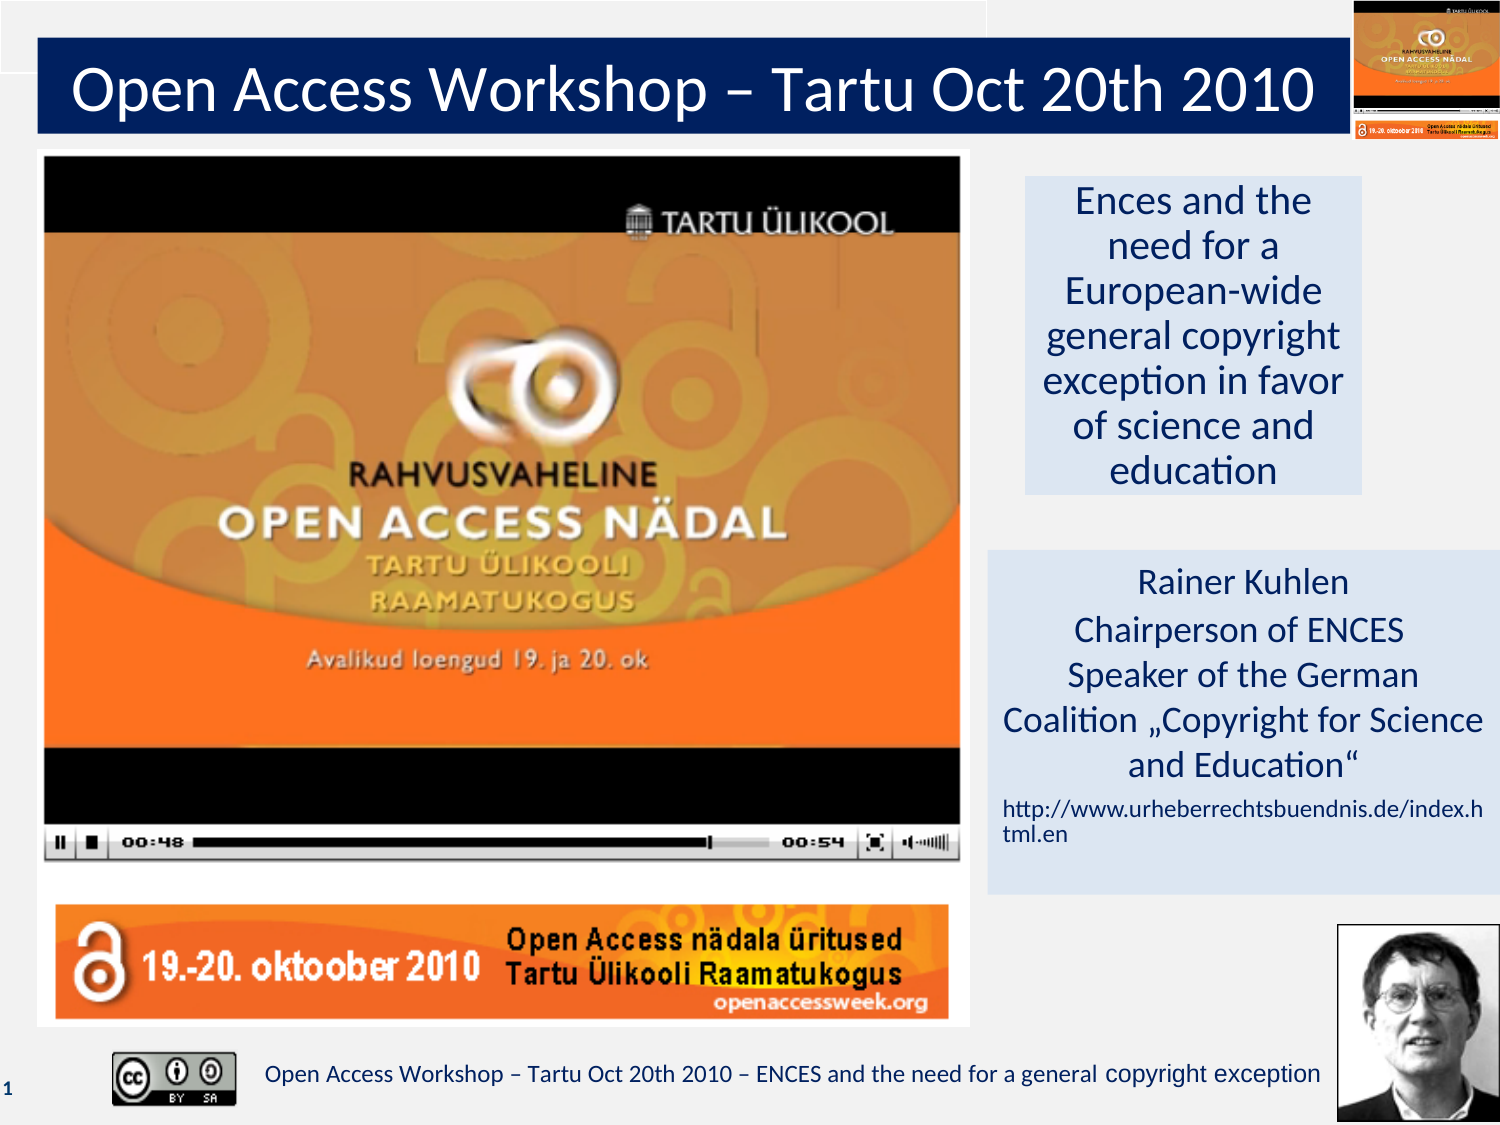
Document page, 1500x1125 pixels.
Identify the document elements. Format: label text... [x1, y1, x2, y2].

text_box Rainer Kuhlen Chairperson of ENCES Speaker of the German Coalition „Copyright for Science and Education“ http://www.urheberrechtsbuendnis.de/index.html.en [987, 549, 1500, 895]
picture [37, 149, 970, 1027]
text_box Open Access Workshop – Tartu Oct 20th 2010 [37, 37, 1351, 134]
picture [1337, 924, 1500, 1122]
text_box Ences and the need for a European-wide general copyright exception in favor of science and education [1025, 176, 1362, 495]
